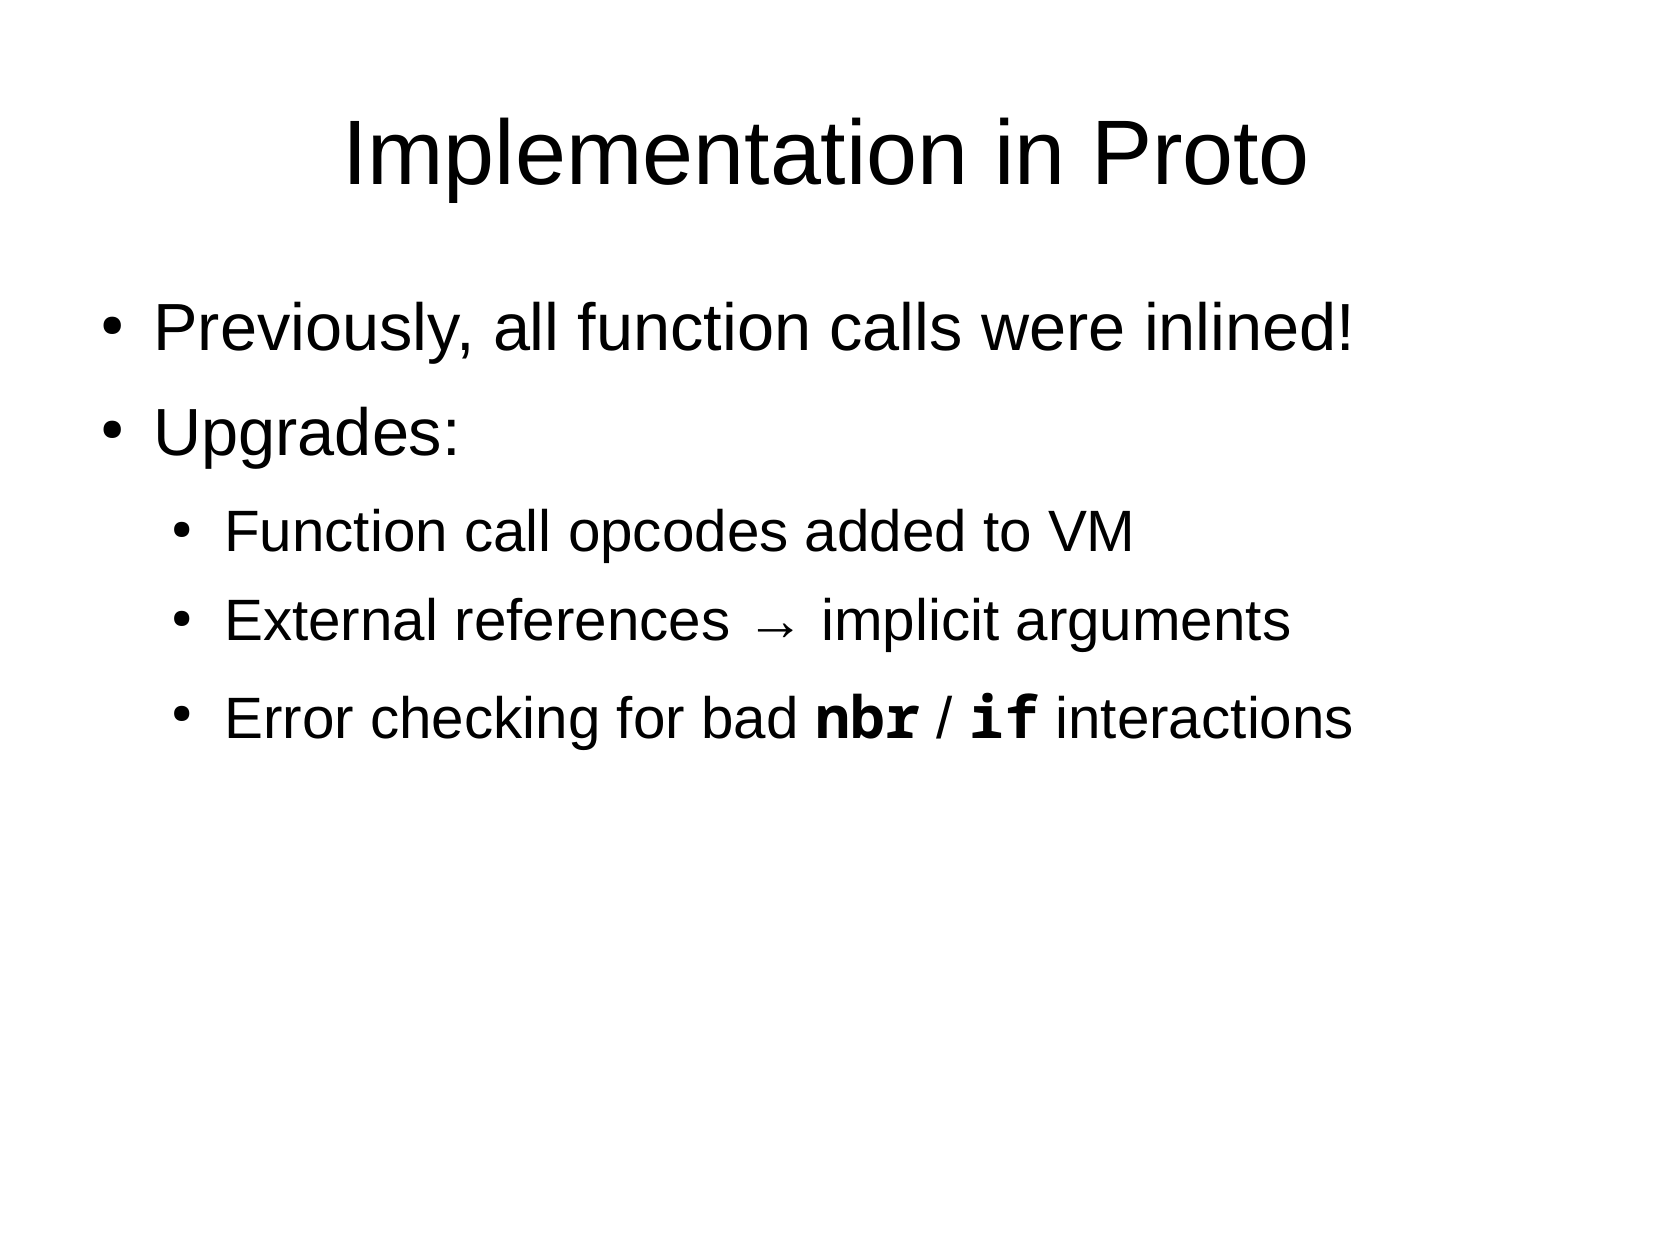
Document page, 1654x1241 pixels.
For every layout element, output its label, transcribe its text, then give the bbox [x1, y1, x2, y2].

list Previously, all function calls were inlined! Upgrades: Function call opcodes added to VM External references → implicit arguments Error checking for bad nbr / if interactions [82, 290, 1571, 1094]
title Implementation in Proto [82, 49, 1571, 257]
